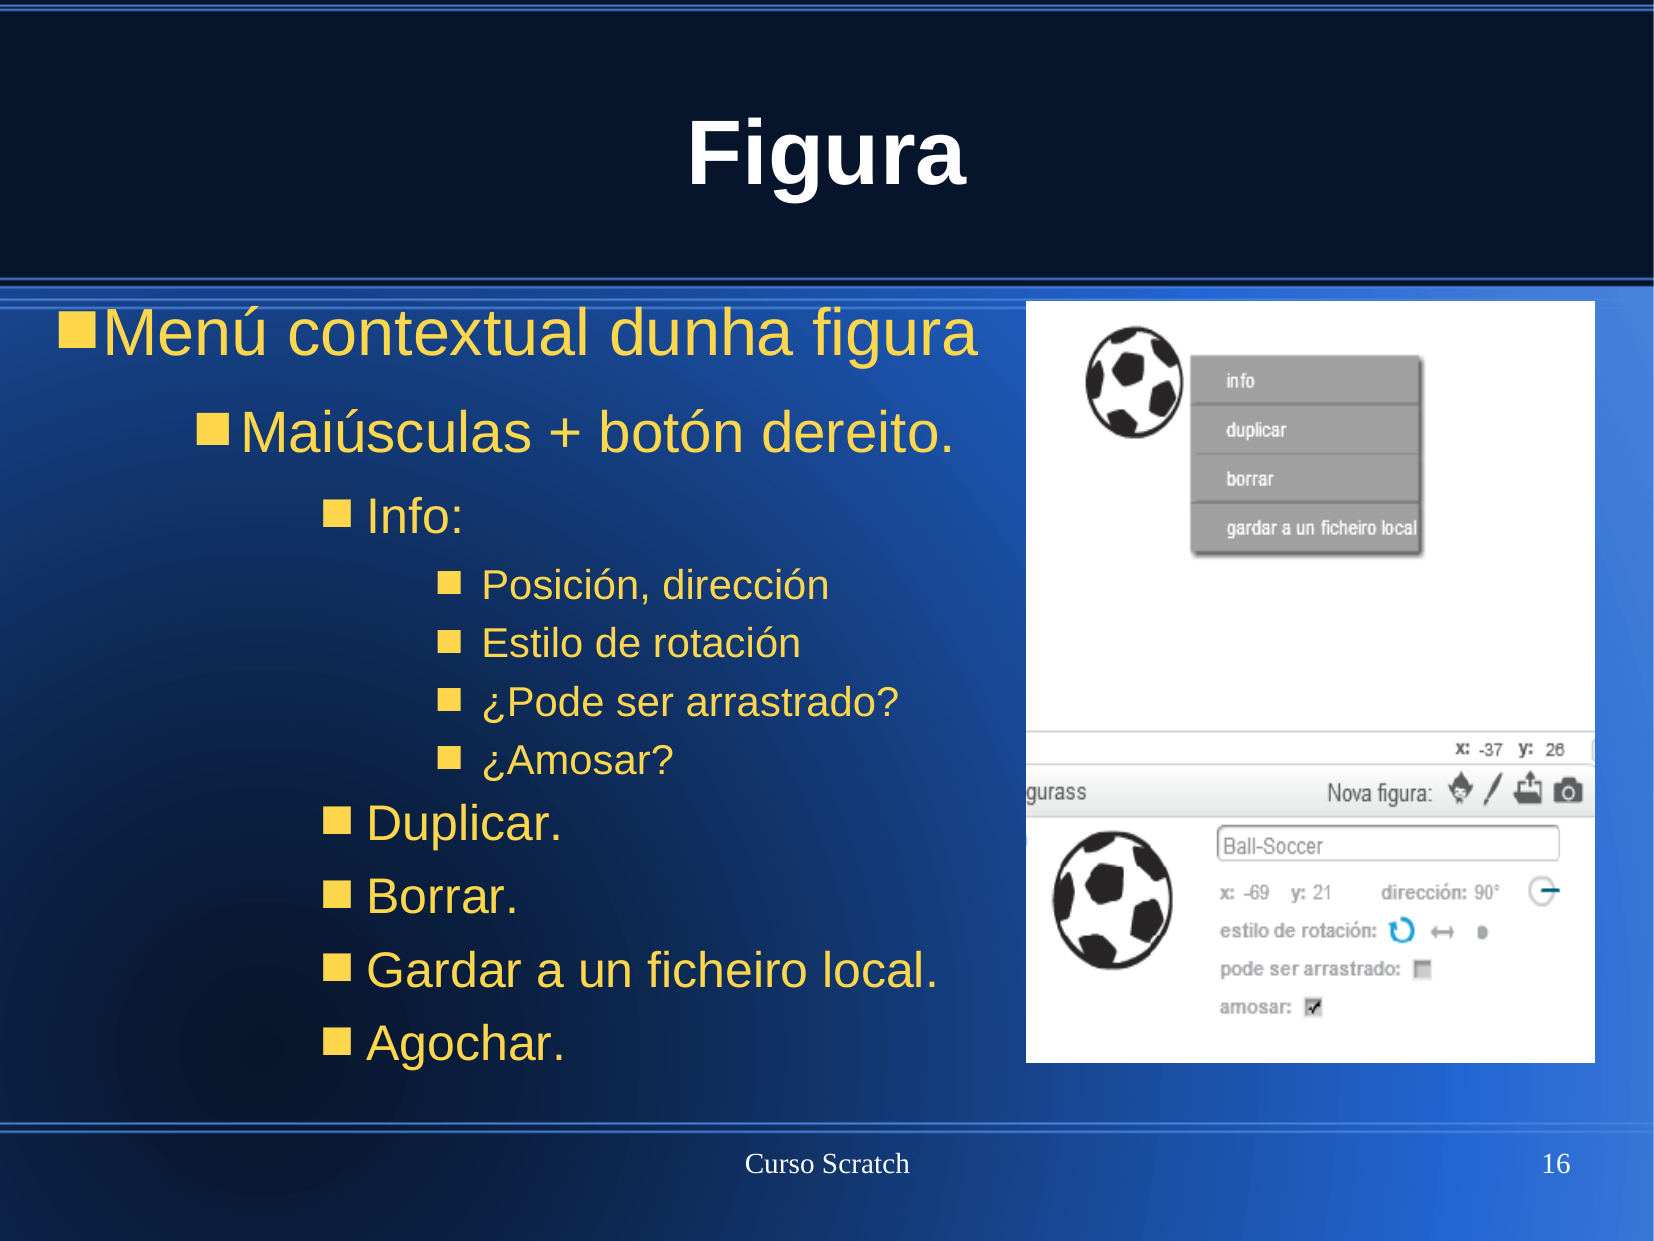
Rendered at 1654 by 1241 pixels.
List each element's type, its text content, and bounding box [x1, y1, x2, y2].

title Figura [82, 49, 1571, 257]
list Menú contextual dunha figura Maiúsculas + botón dereito. Info: Posición, dirección Estilo de rotación ¿Pode ser arrastrado? ¿Amosar? Duplicar. Borrar. Gardar a un ficheiro local. Agochar. [58, 295, 1004, 1179]
picture [0, 0, 1654, 1241]
